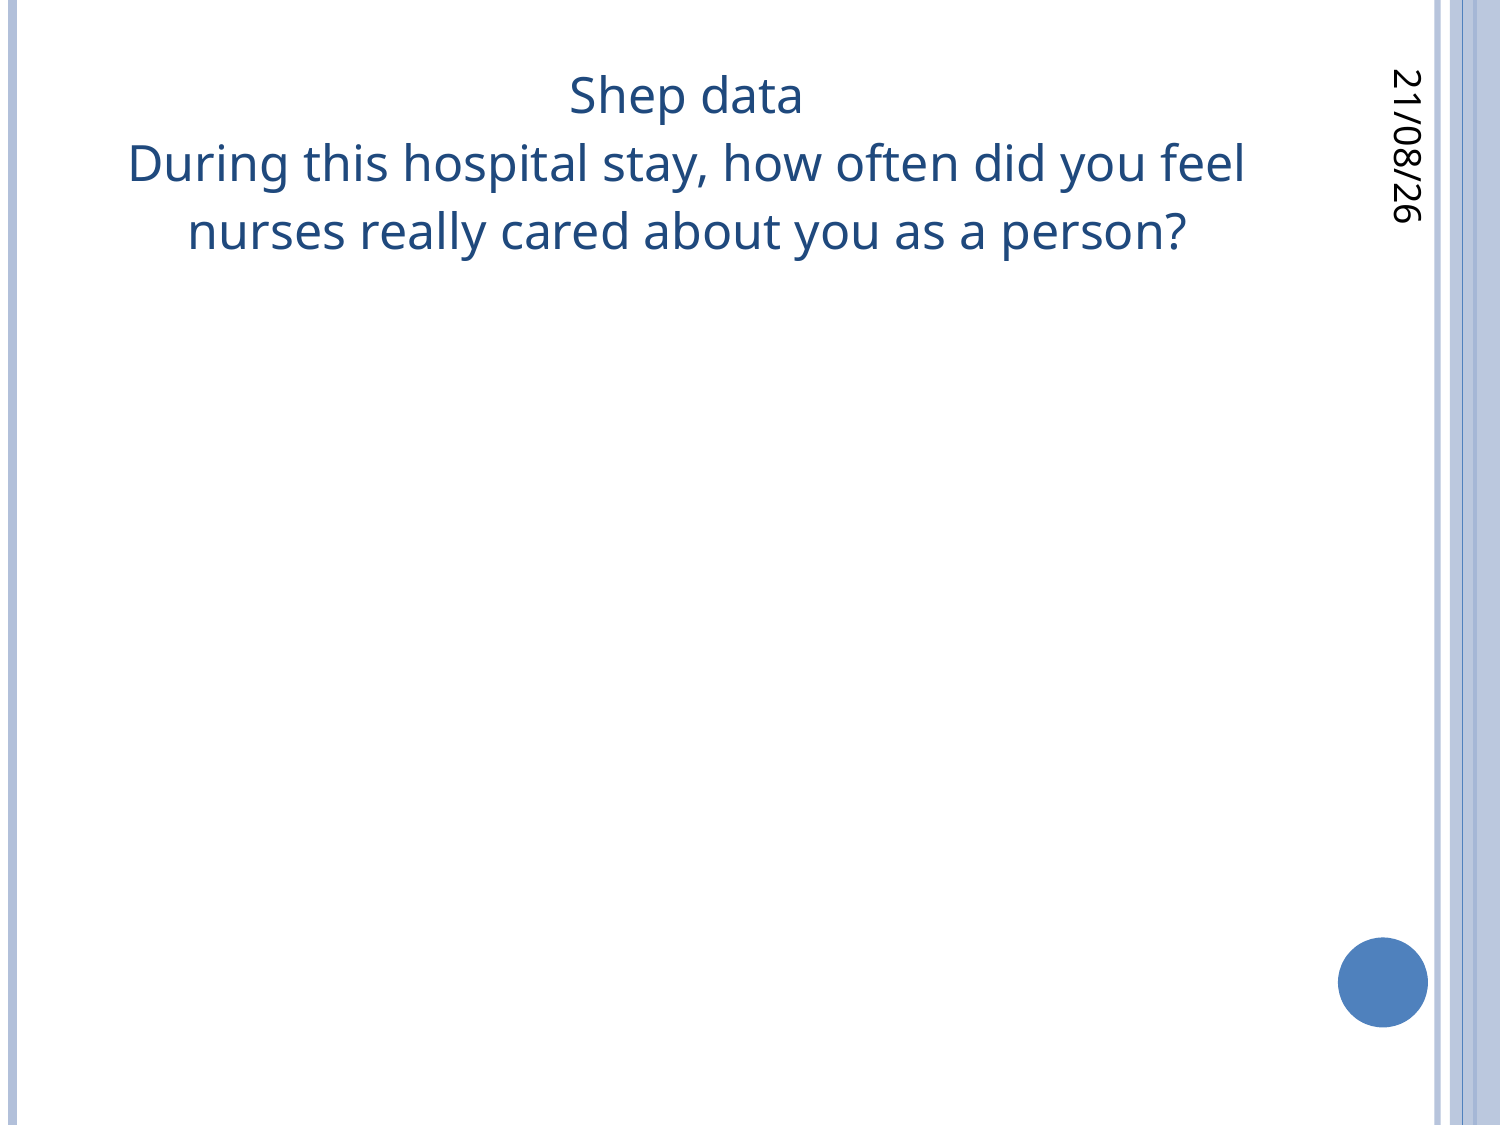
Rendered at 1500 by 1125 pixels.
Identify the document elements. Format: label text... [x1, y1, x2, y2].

title Shep data During this hospital stay, how often did you feel nurses really cared about you as a person? [75, 62, 1300, 263]
